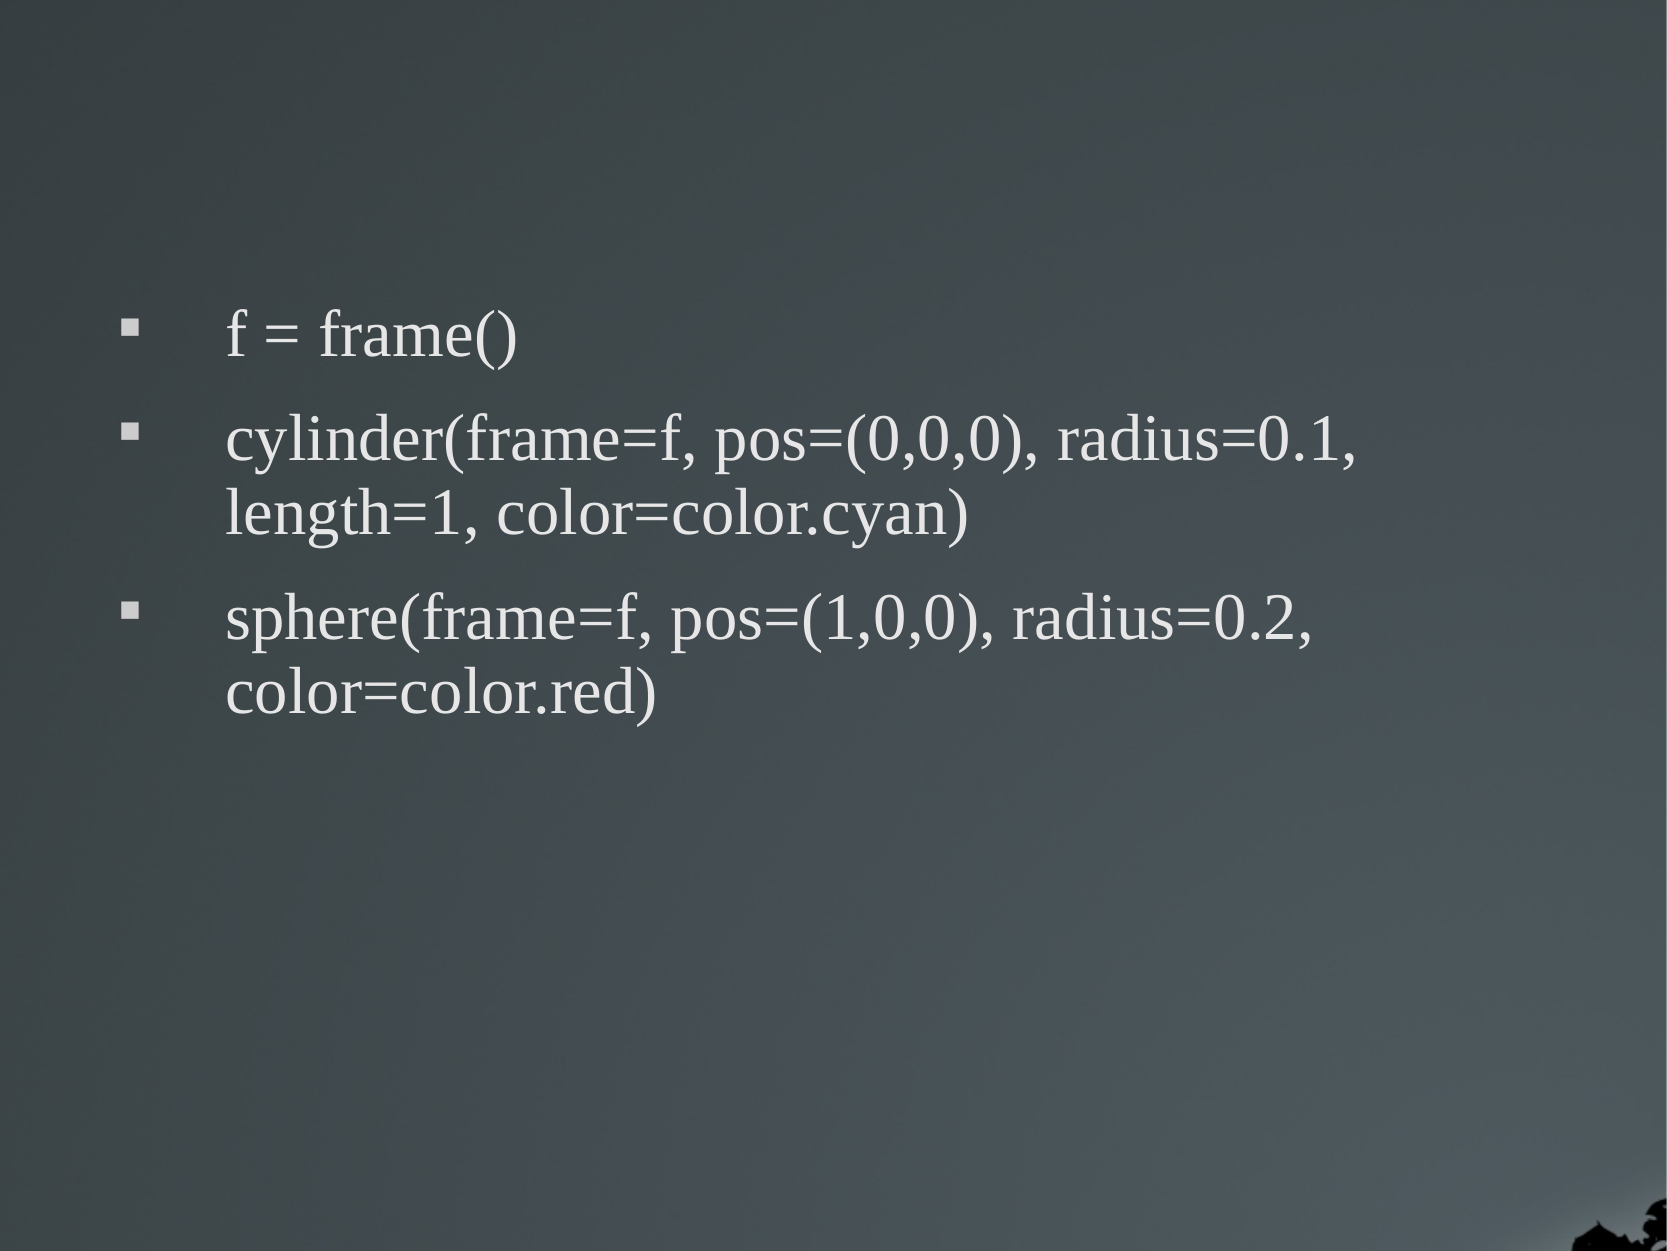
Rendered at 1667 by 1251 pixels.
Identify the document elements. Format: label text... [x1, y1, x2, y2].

list f = frame() cylinder(frame=f, pos=(0,0,0), radius=0.1, length=1, color=color.cyan) sphere(frame=f, pos=(1,0,0), radius=0.2, color=color.red) [83, 292, 1584, 1103]
picture [0, 0, 1667, 1251]
